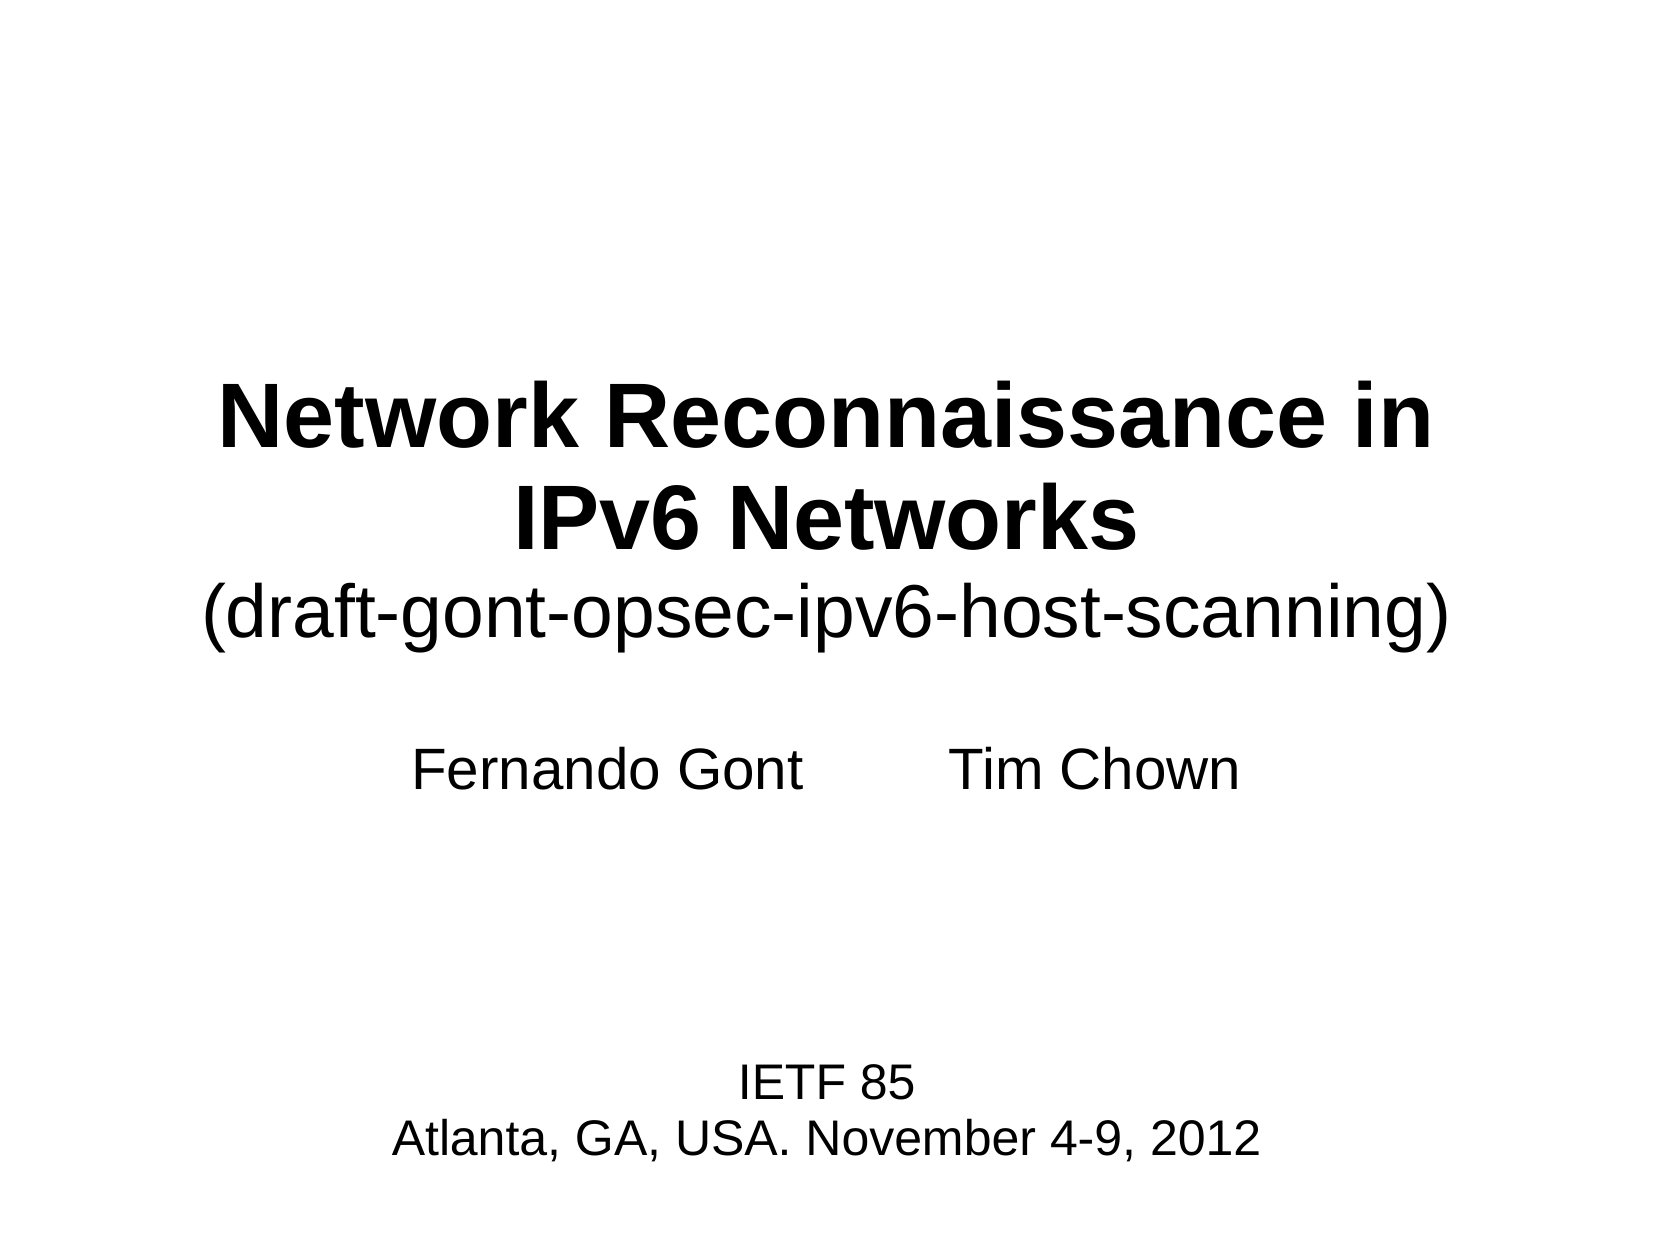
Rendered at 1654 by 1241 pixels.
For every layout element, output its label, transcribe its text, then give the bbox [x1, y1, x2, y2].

subtitle Network Reconnaissance in IPv6 Networks (draft-gont-opsec-ipv6-host-scanning) Fernando Gont Tim Chown IETF 85 Atlanta, GA, USA. November 4-9, 2012 [82, 360, 1571, 1171]
